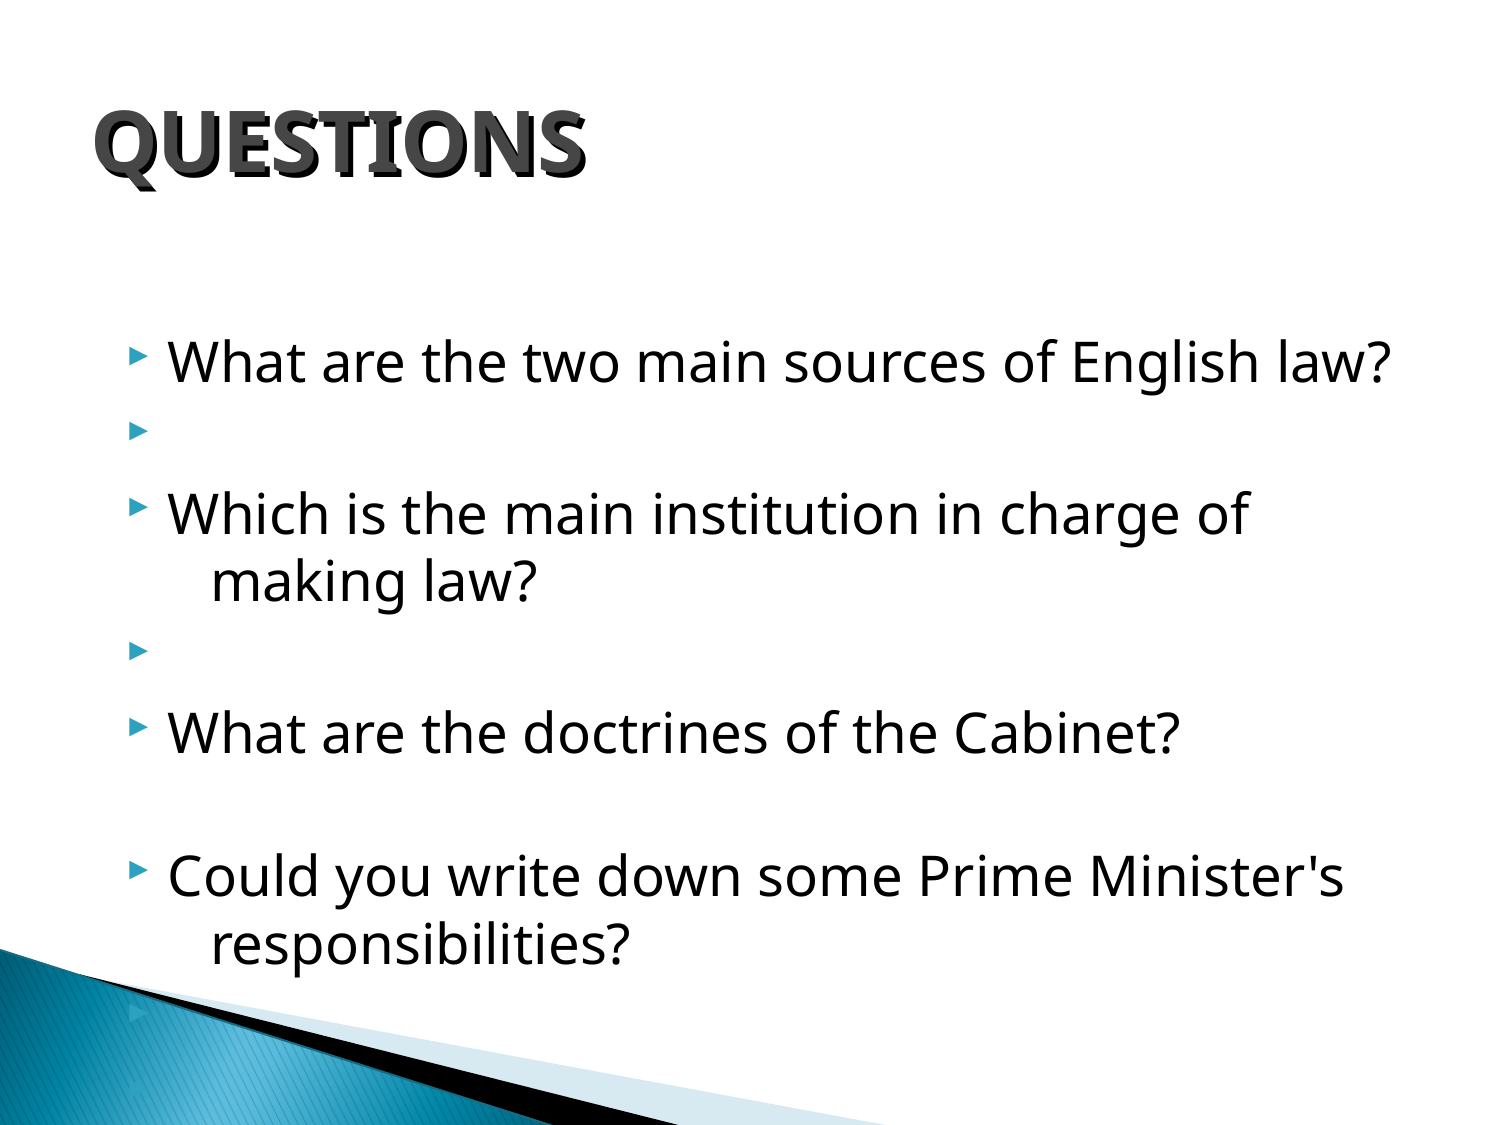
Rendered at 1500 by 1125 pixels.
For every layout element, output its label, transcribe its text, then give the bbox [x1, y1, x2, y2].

list What are the two main sources of English law? Which is the main institution in charge of making law? What are the doctrines of the Cabinet? Could you write down some Prime Minister's responsibilities? [75, 243, 1426, 986]
title QUESTIONS [75, 45, 1426, 233]
